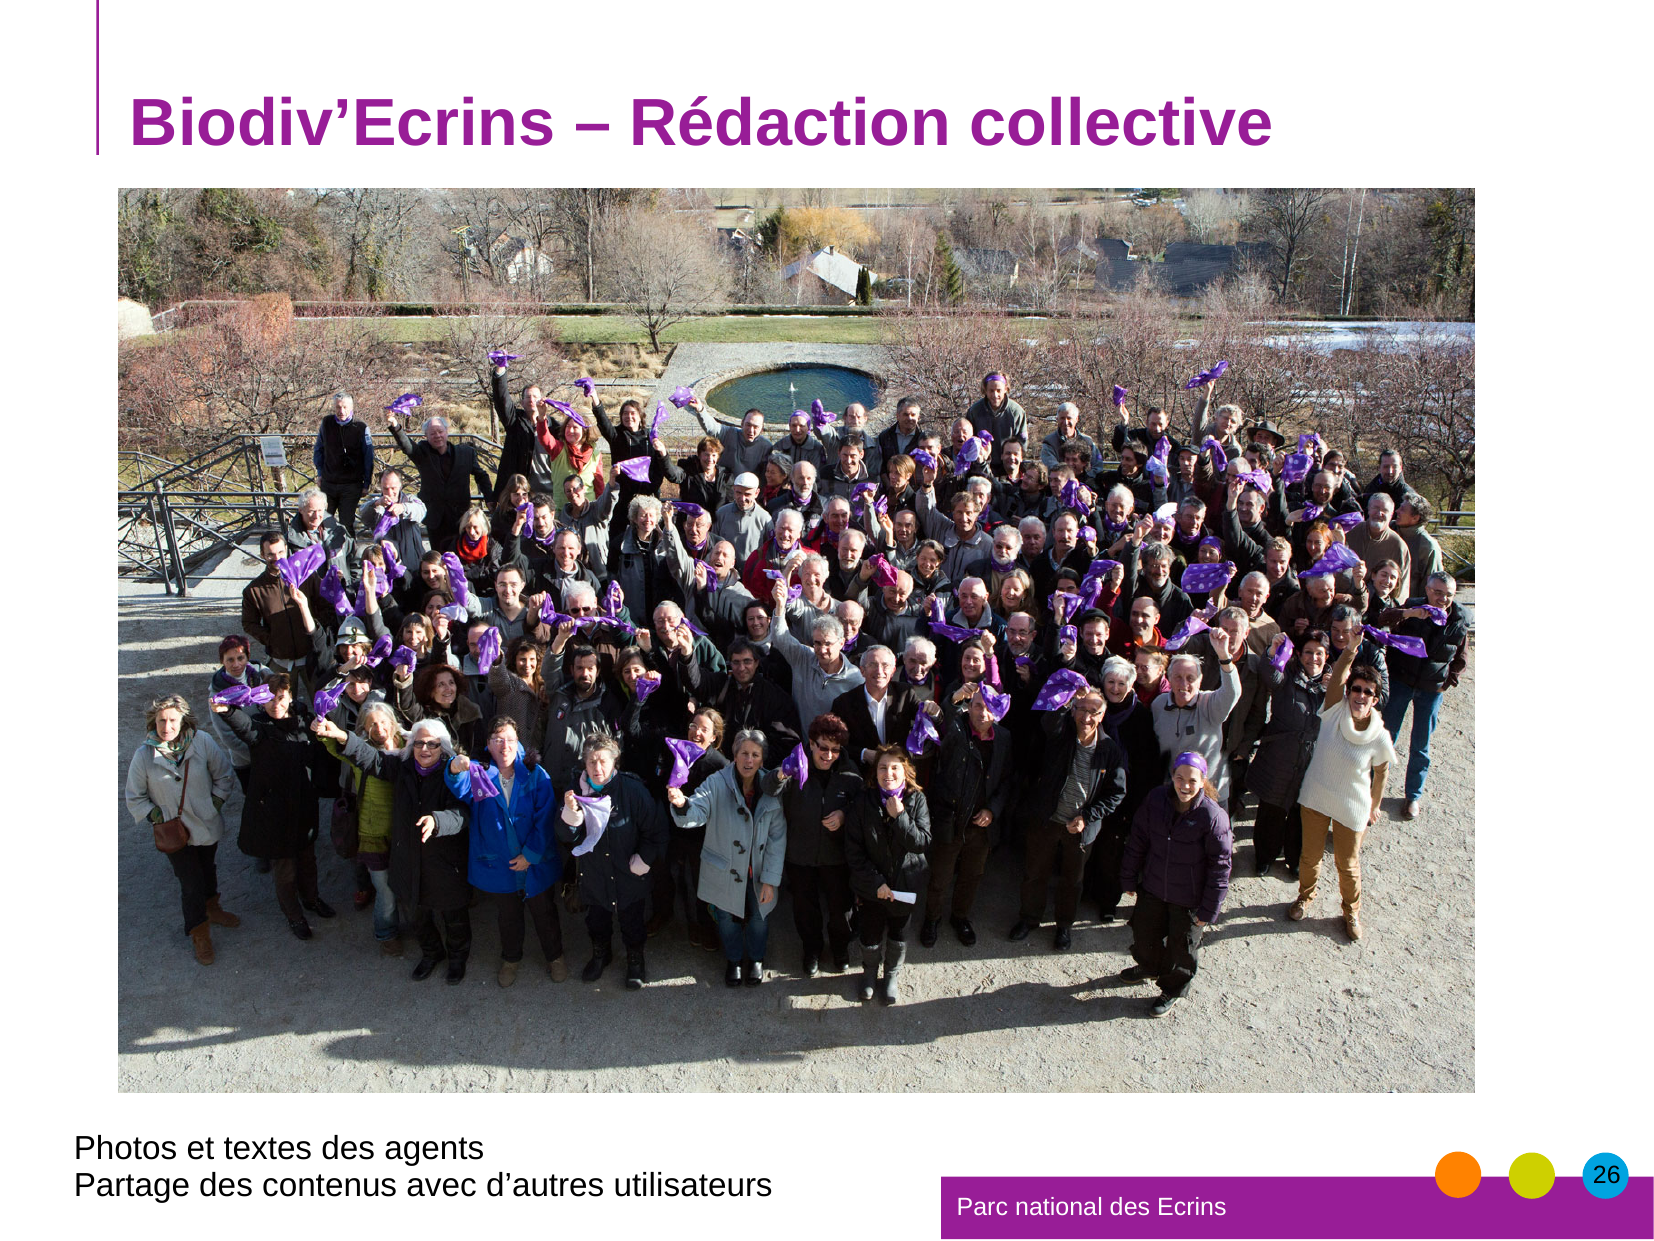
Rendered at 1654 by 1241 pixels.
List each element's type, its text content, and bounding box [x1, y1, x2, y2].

title Biodiv’Ecrins – Rédaction collective [129, 11, 1619, 160]
text_box Photos et textes des agents Partage des contenus avec d’autres utilisateurs [59, 1122, 789, 1212]
picture [118, 188, 1475, 1093]
